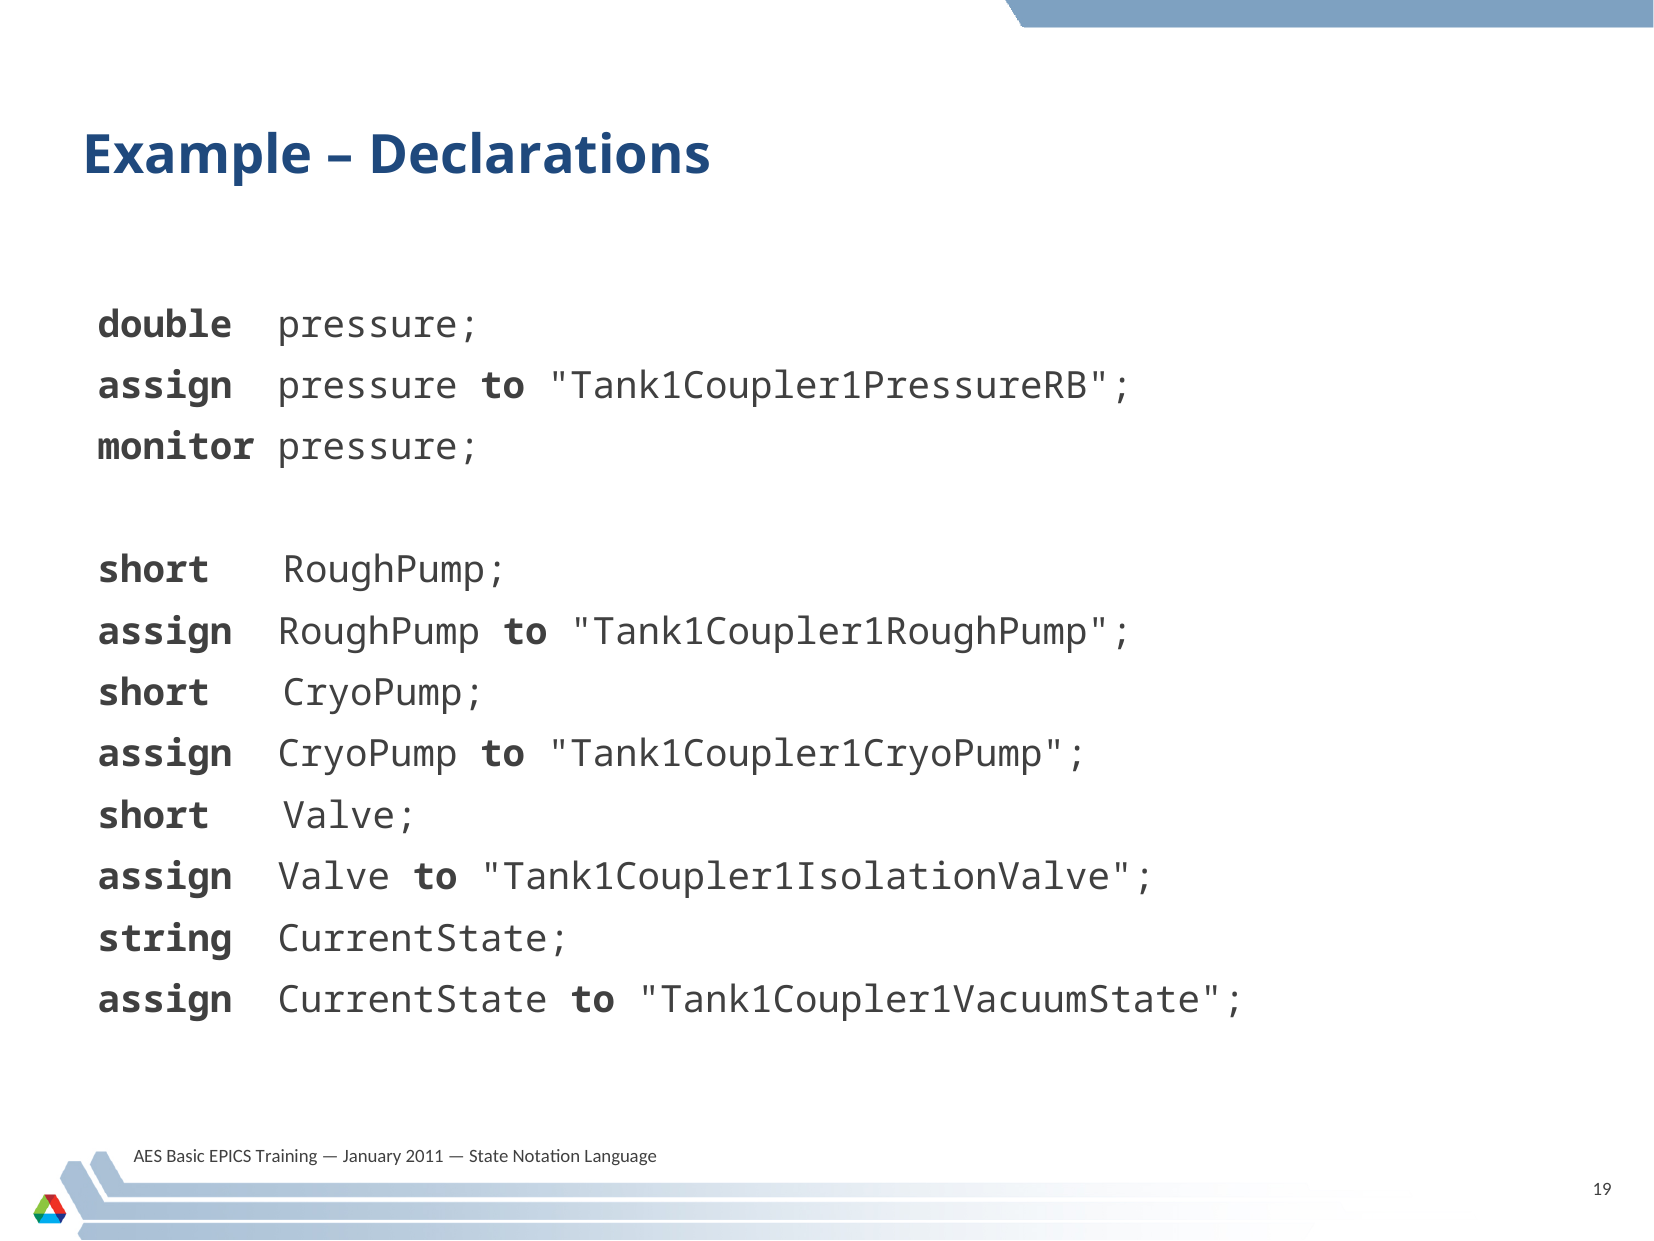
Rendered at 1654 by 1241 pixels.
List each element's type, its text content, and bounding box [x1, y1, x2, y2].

picture [0, 0, 1654, 29]
list double pressure; assign pressure to "Tank1Coupler1PressureRB"; monitor pressure; short RoughPump; assign RoughPump to "Tank1Coupler1RoughPump"; short CryoPump; assign CryoPump to "Tank1Coupler1CryoPump"; short Valve; assign Valve to "Tank1Coupler1IsolationValve"; string CurrentState; assign CurrentState to "Tank1Coupler1VacuumState"; [82, 289, 1571, 1124]
picture [0, 1143, 1654, 1240]
title Example – Declarations [82, 49, 1571, 257]
